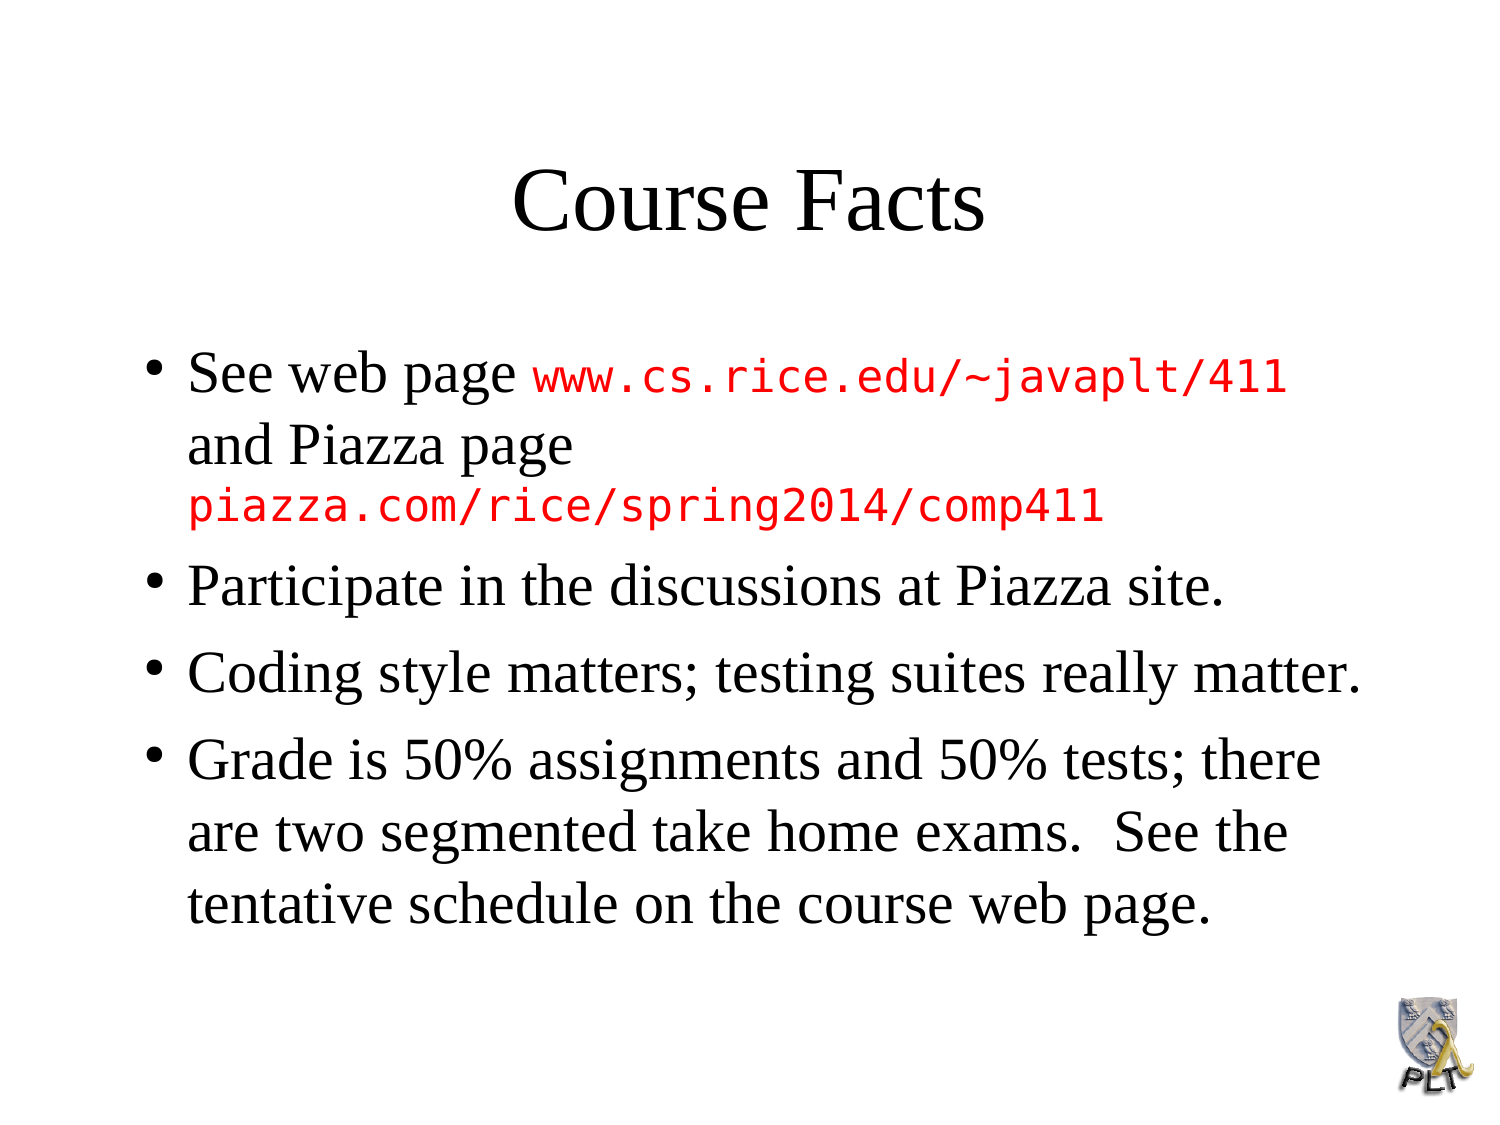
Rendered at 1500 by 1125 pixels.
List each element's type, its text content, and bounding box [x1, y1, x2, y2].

list See web page www.cs.rice.edu/~javaplt/411 and Piazza page piazza.com/rice/spring2014/comp411 Participate in the discussions at Piazza site. Coding style matters; testing suites really matter. Grade is 50% assignments and 50% tests; there are two segmented take home exams. See the tentative schedule on the course web page. [105, 324, 1381, 1000]
picture [1387, 987, 1480, 1100]
title Course Facts [112, 99, 1388, 288]
